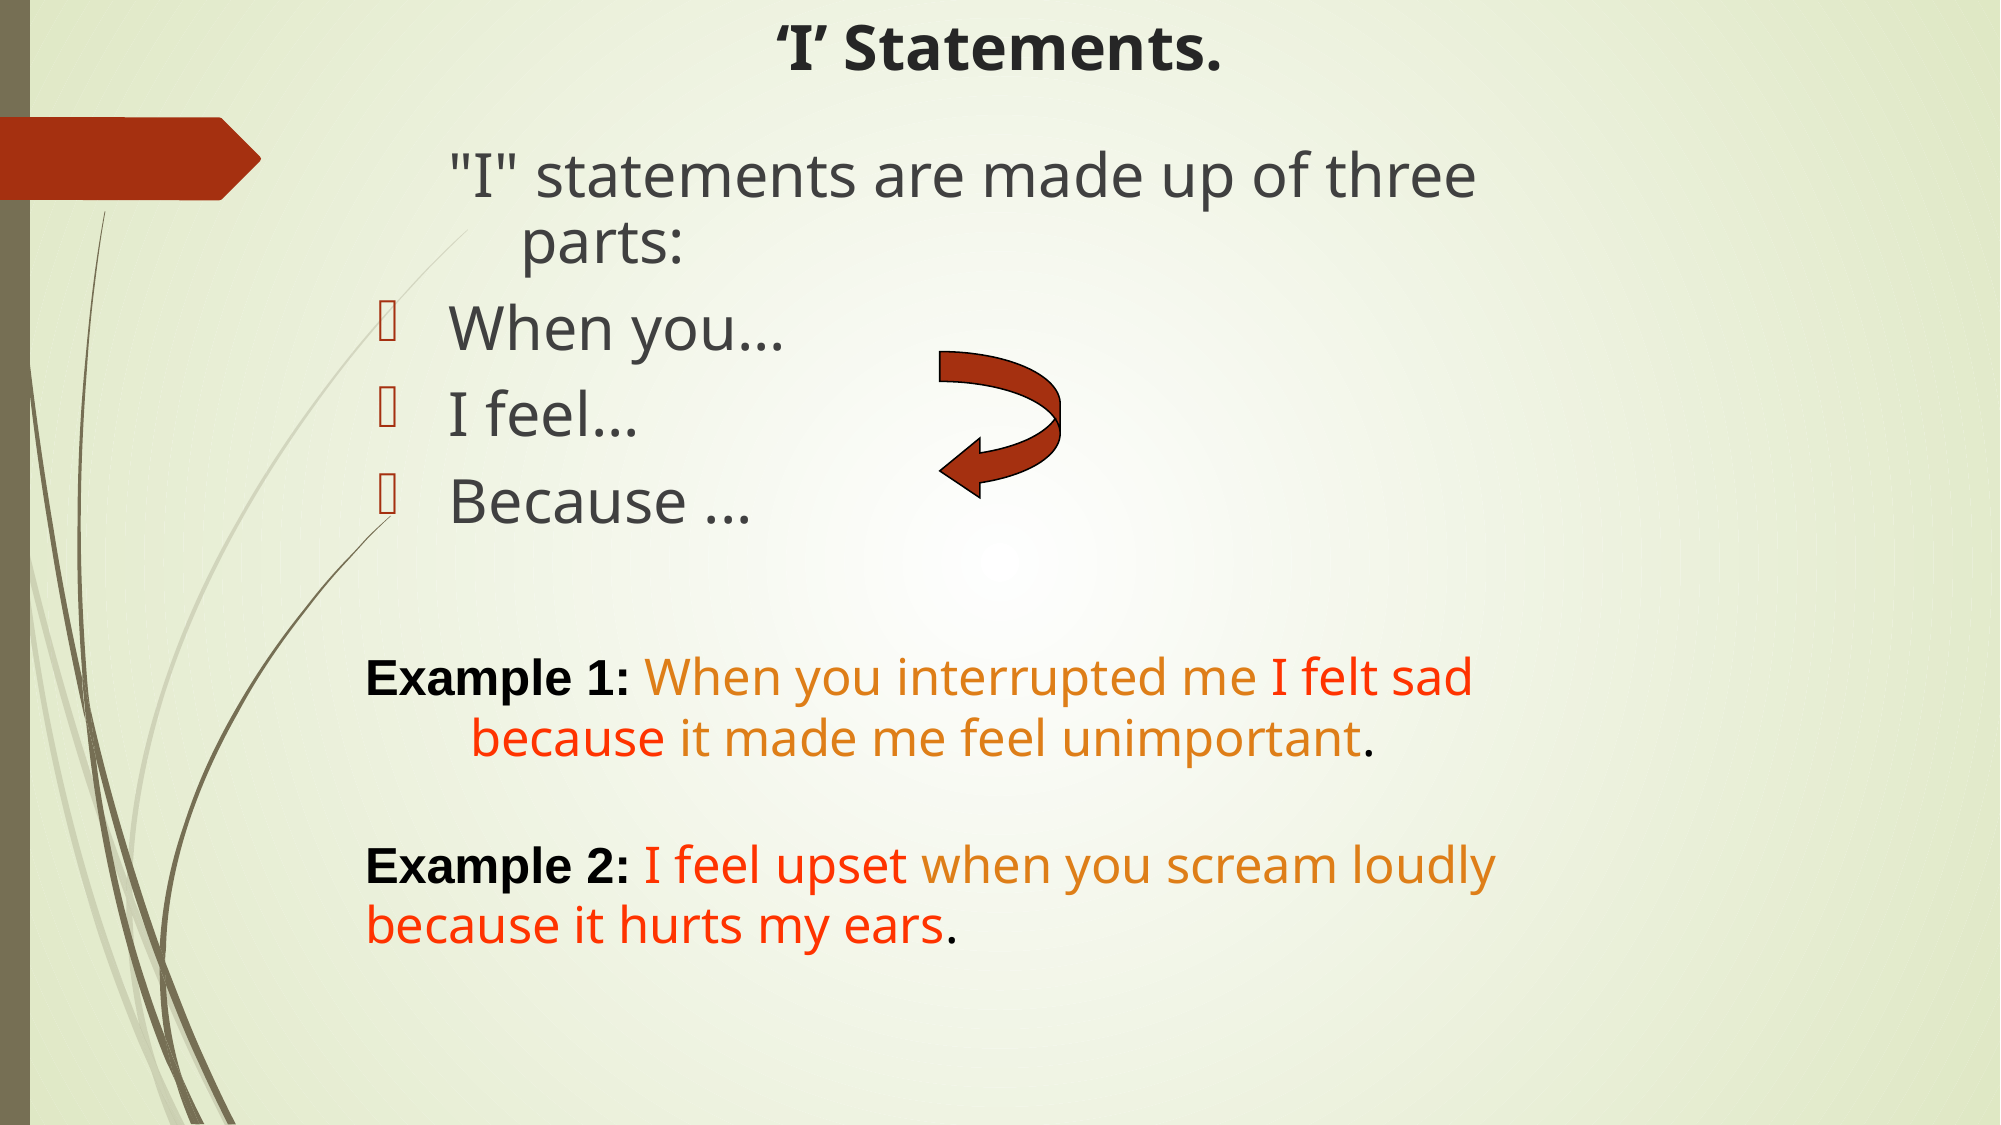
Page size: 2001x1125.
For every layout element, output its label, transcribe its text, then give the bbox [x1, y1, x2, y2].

text_box Example 1: When you interrupted me I felt sad because it made me feel unimportant. [350, 637, 1638, 824]
list "I" statements are made up of three parts: When you... I feel... Because ... [362, 137, 1638, 563]
text_box [939, 351, 1061, 498]
text_box Example 2: I feel upset when you scream loudly because it hurts my ears. [350, 824, 1650, 1025]
title ‘I’ Statements. [362, 0, 1638, 91]
